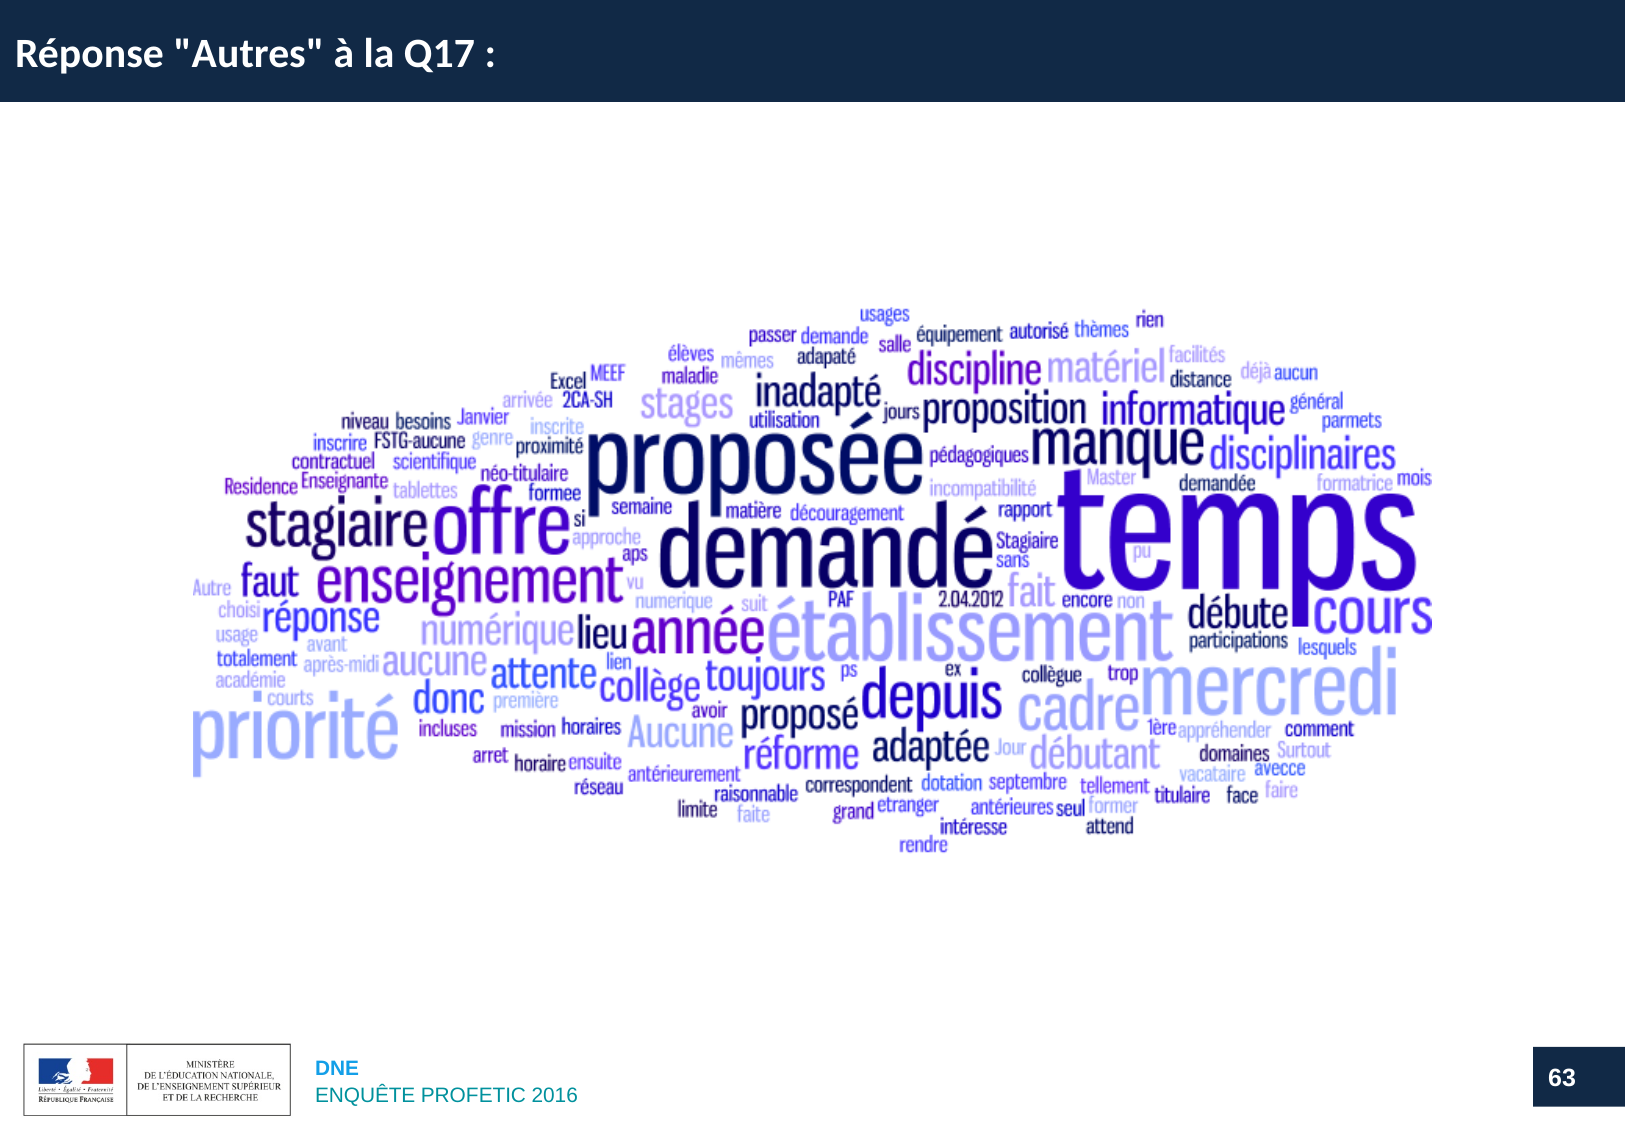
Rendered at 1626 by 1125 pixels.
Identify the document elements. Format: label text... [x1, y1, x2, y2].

text_box 63 [1533, 1046, 1625, 1107]
picture [193, 184, 1432, 976]
title Réponse "Autres" à la Q17 : [0, 0, 1625, 102]
